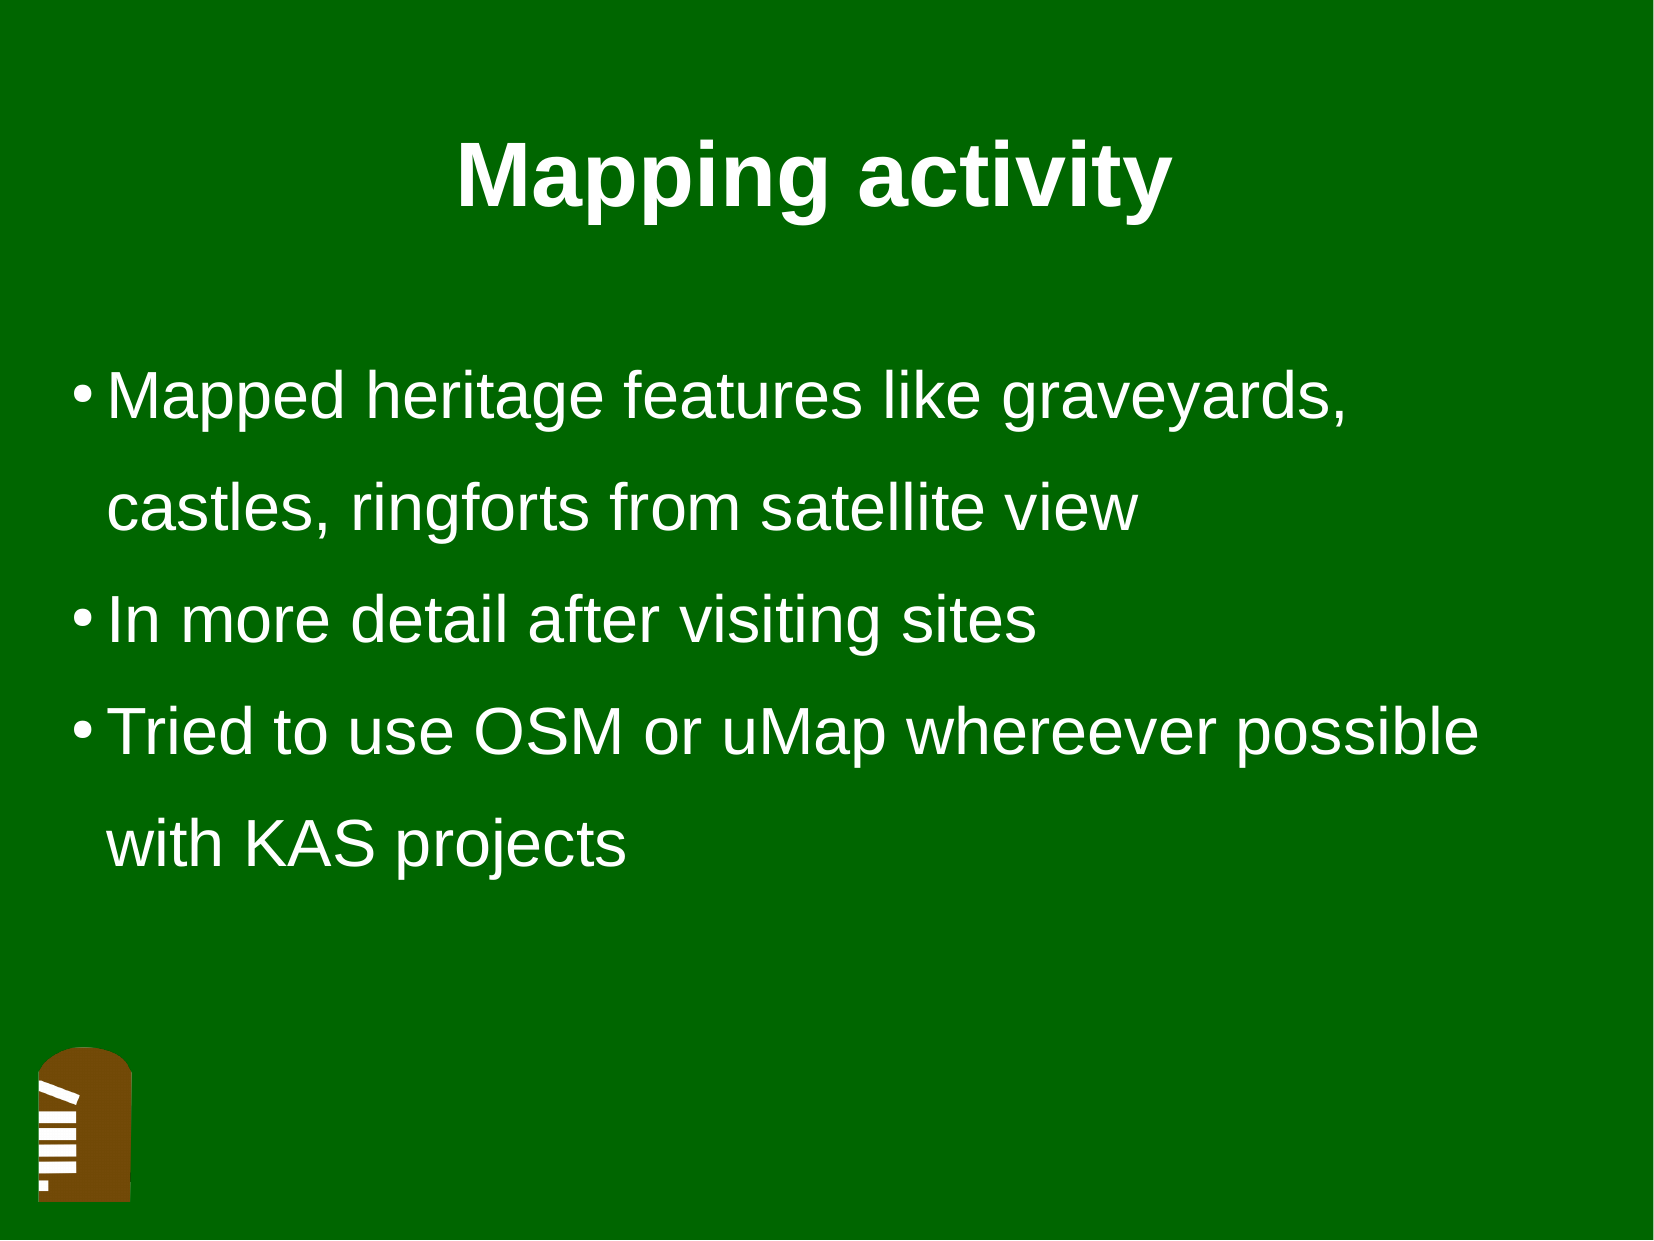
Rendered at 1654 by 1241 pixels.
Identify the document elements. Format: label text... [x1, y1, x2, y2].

subtitle Mapped heritage features like graveyards, castles, ringforts from satellite view In more detail after visiting sites Tried to use OSM or uMap whereever possible with KAS projects [70, 338, 1559, 863]
title Mapping activity [70, 70, 1559, 278]
picture [0, 1032, 178, 1217]
